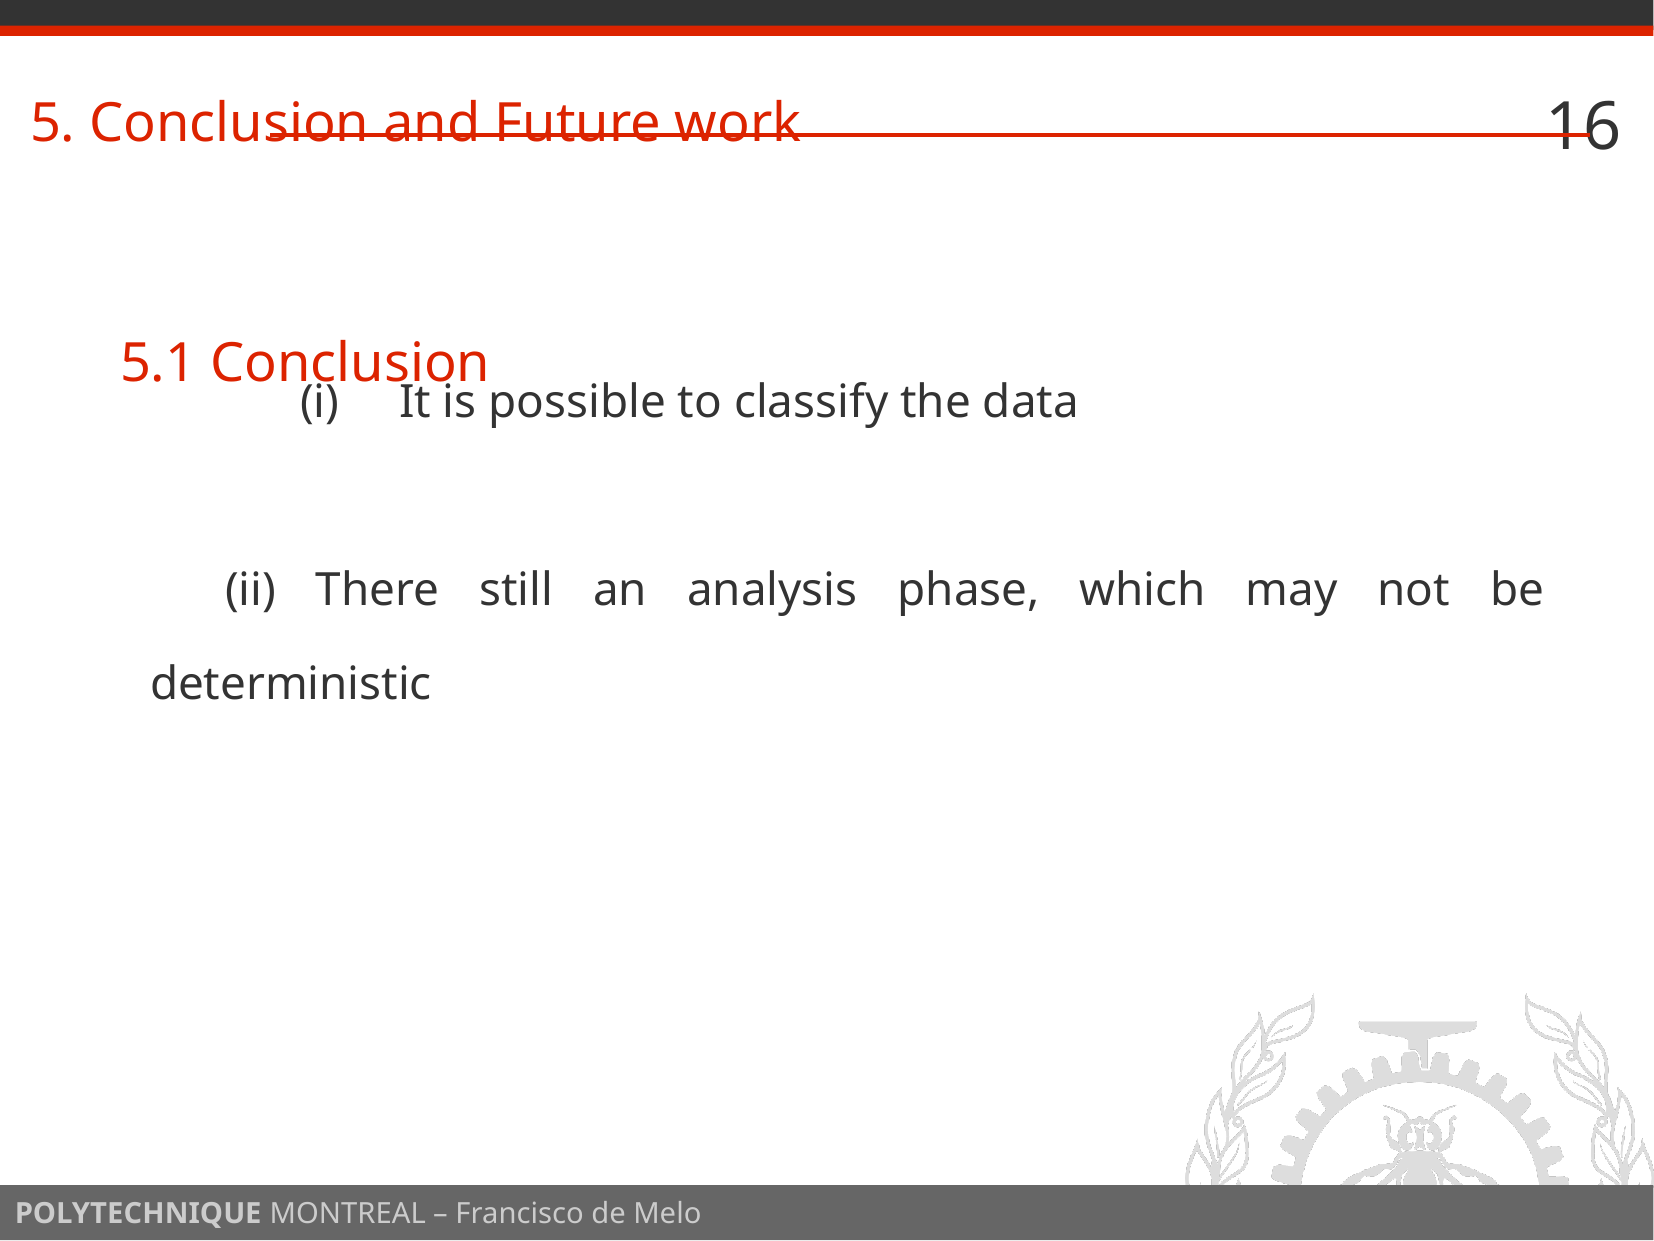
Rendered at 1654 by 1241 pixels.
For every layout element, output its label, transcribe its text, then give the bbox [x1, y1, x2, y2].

text_box [0, 0, 1654, 36]
picture [1185, 968, 1654, 1185]
text_box 16 [1545, 30, 1654, 173]
text_box (i) It is possible to classify the data (ii) There still an analysis phase, which may not be deterministic [150, 258, 1546, 886]
text_box 5.1 Conclusion [45, 285, 150, 511]
text_box POLYTECHNIQUE MONTREAL – Francisco de Melo [0, 1185, 1654, 1241]
text_box 5. Conclusion and Future work [30, 45, 1426, 271]
